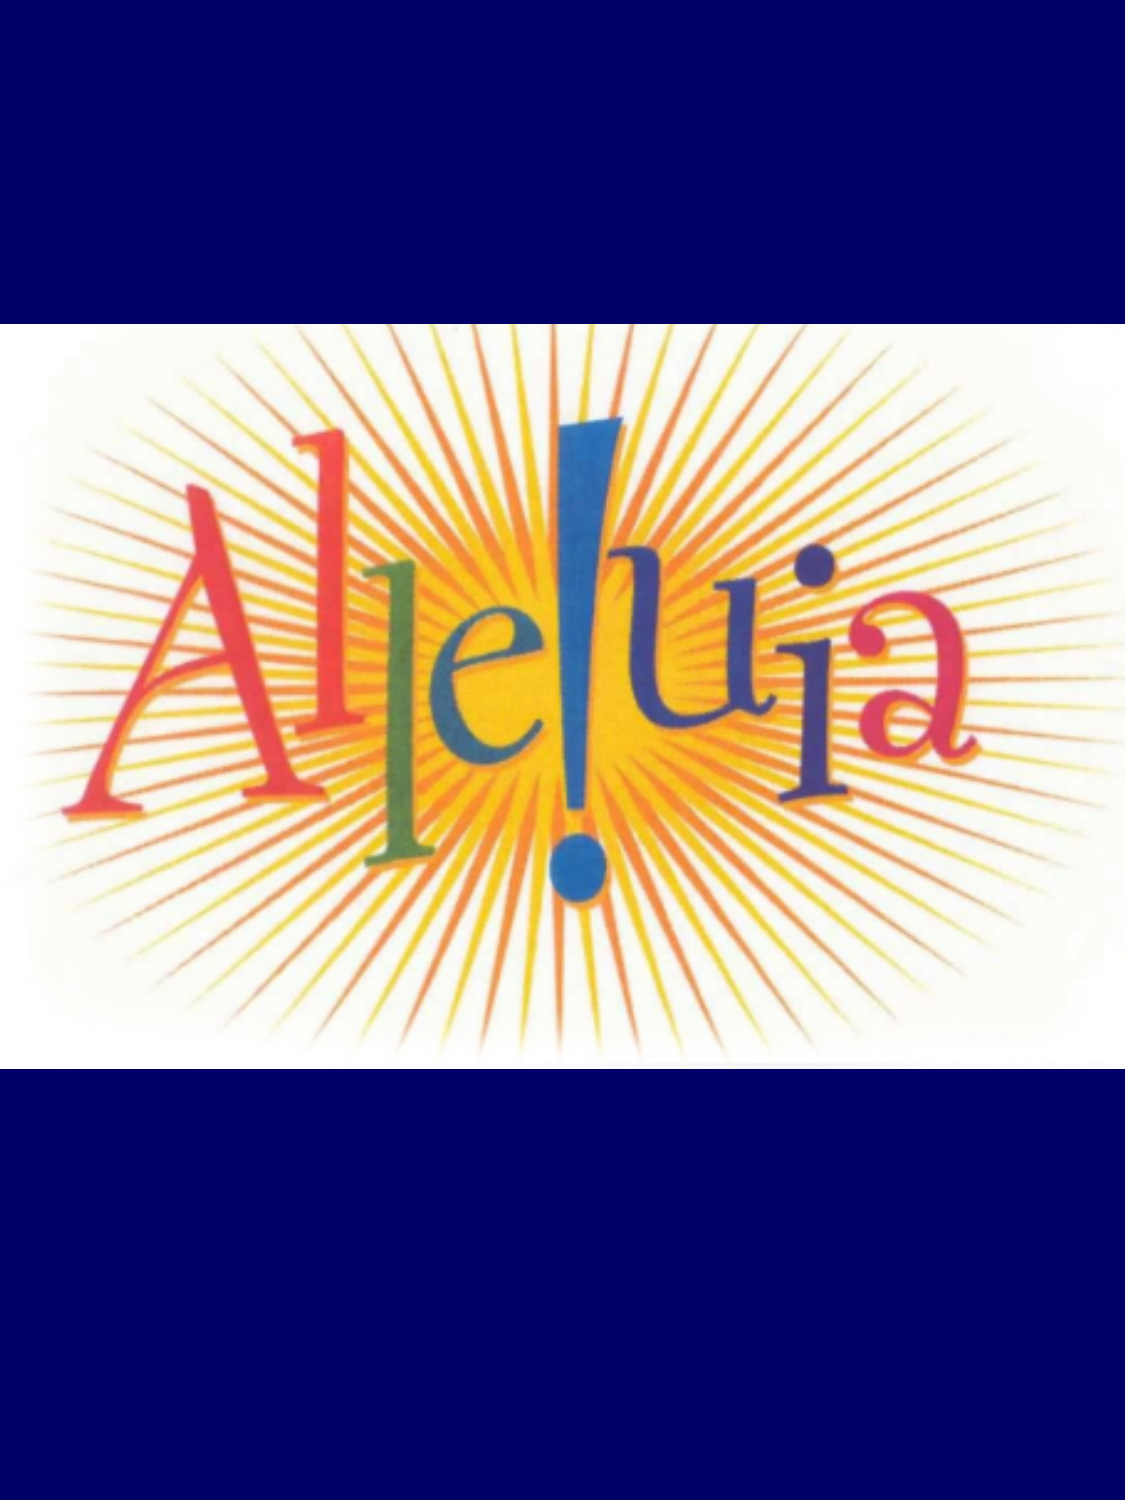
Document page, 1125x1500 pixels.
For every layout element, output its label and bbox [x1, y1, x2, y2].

picture [0, 324, 1125, 1069]
